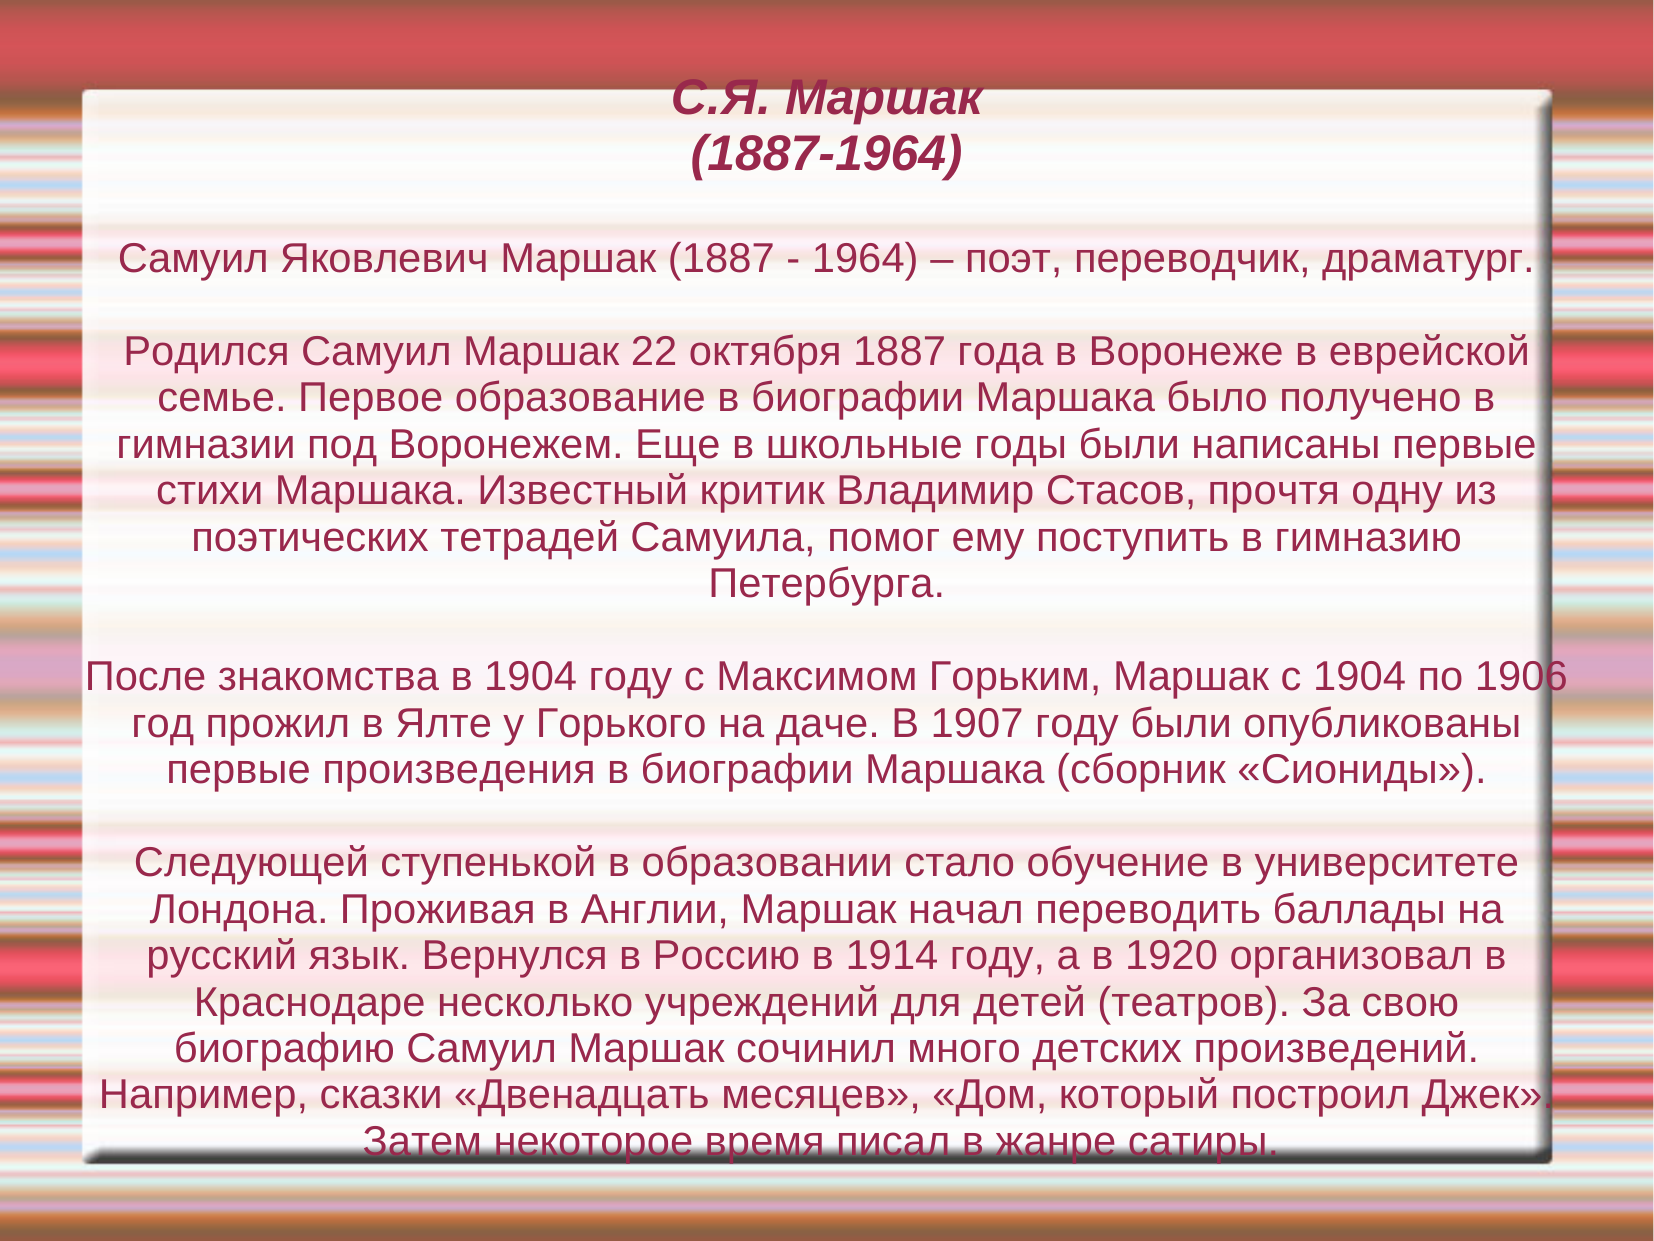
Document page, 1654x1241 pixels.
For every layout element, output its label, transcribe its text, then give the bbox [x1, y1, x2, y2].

title С.Я. Маршак (1887-1964) [82, 49, 1571, 257]
picture [0, 0, 1654, 1241]
subtitle Самуил Яковлевич Маршак (1887 - 1964) – поэт, переводчик, драматург. Родился Самуил Маршак 22 октября 1887 года в Воронеже в еврейской семье. Первое образование в биографии Маршака было получено в гимназии под Воронежем. Еще в школьные годы были написаны первые стихи Маршака. Известный критик Владимир Стасов, прочтя одну из поэтических тетрадей Самуила, помог ему поступить в гимназию Петербурга. После знакомства в 1904 году с Максимом Горьким, Маршак с 1904 по 1906 год прожил в Ялте у Горького на даче. В 1907 году были опубликованы первые произведения в биографии Маршака (сборник «Сиониды»). Следующей ступенькой в образовании стало обучение в университете Лондона. Проживая в Англии, Маршак начал переводить баллады на русский язык. Вернулся в Россию в 1914 году, а в 1920 организовал в Краснодаре несколько учреждений для детей (театров). За свою биографию Самуил Маршак сочинил много детских произведений. Например, сказки «Двенадцать месяцев», «Дом, который построил Джек». Затем некоторое время писал в жанре сатиры. [82, 257, 1571, 1141]
